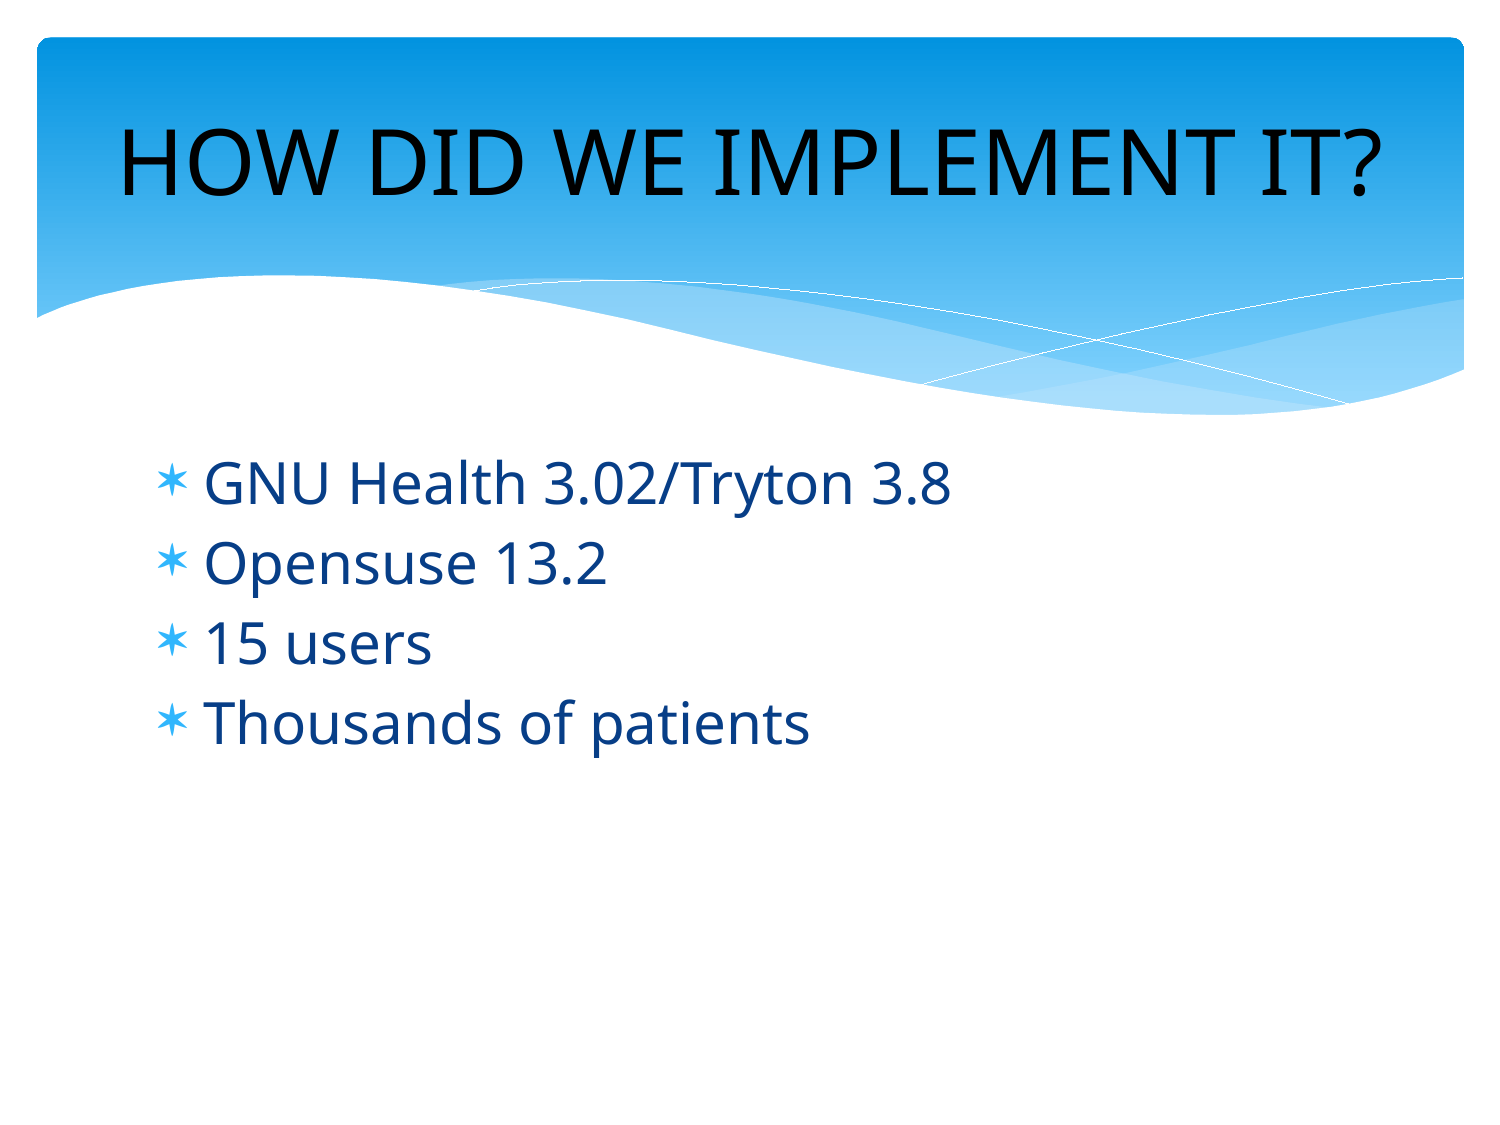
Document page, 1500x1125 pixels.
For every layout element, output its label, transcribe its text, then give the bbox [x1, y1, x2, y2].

list GNU Health 3.02/Tryton 3.8 Opensuse 13.2 15 users Thousands of patients [143, 438, 1359, 1005]
title HOW DID WE IMPLEMENT IT? [75, 55, 1425, 261]
